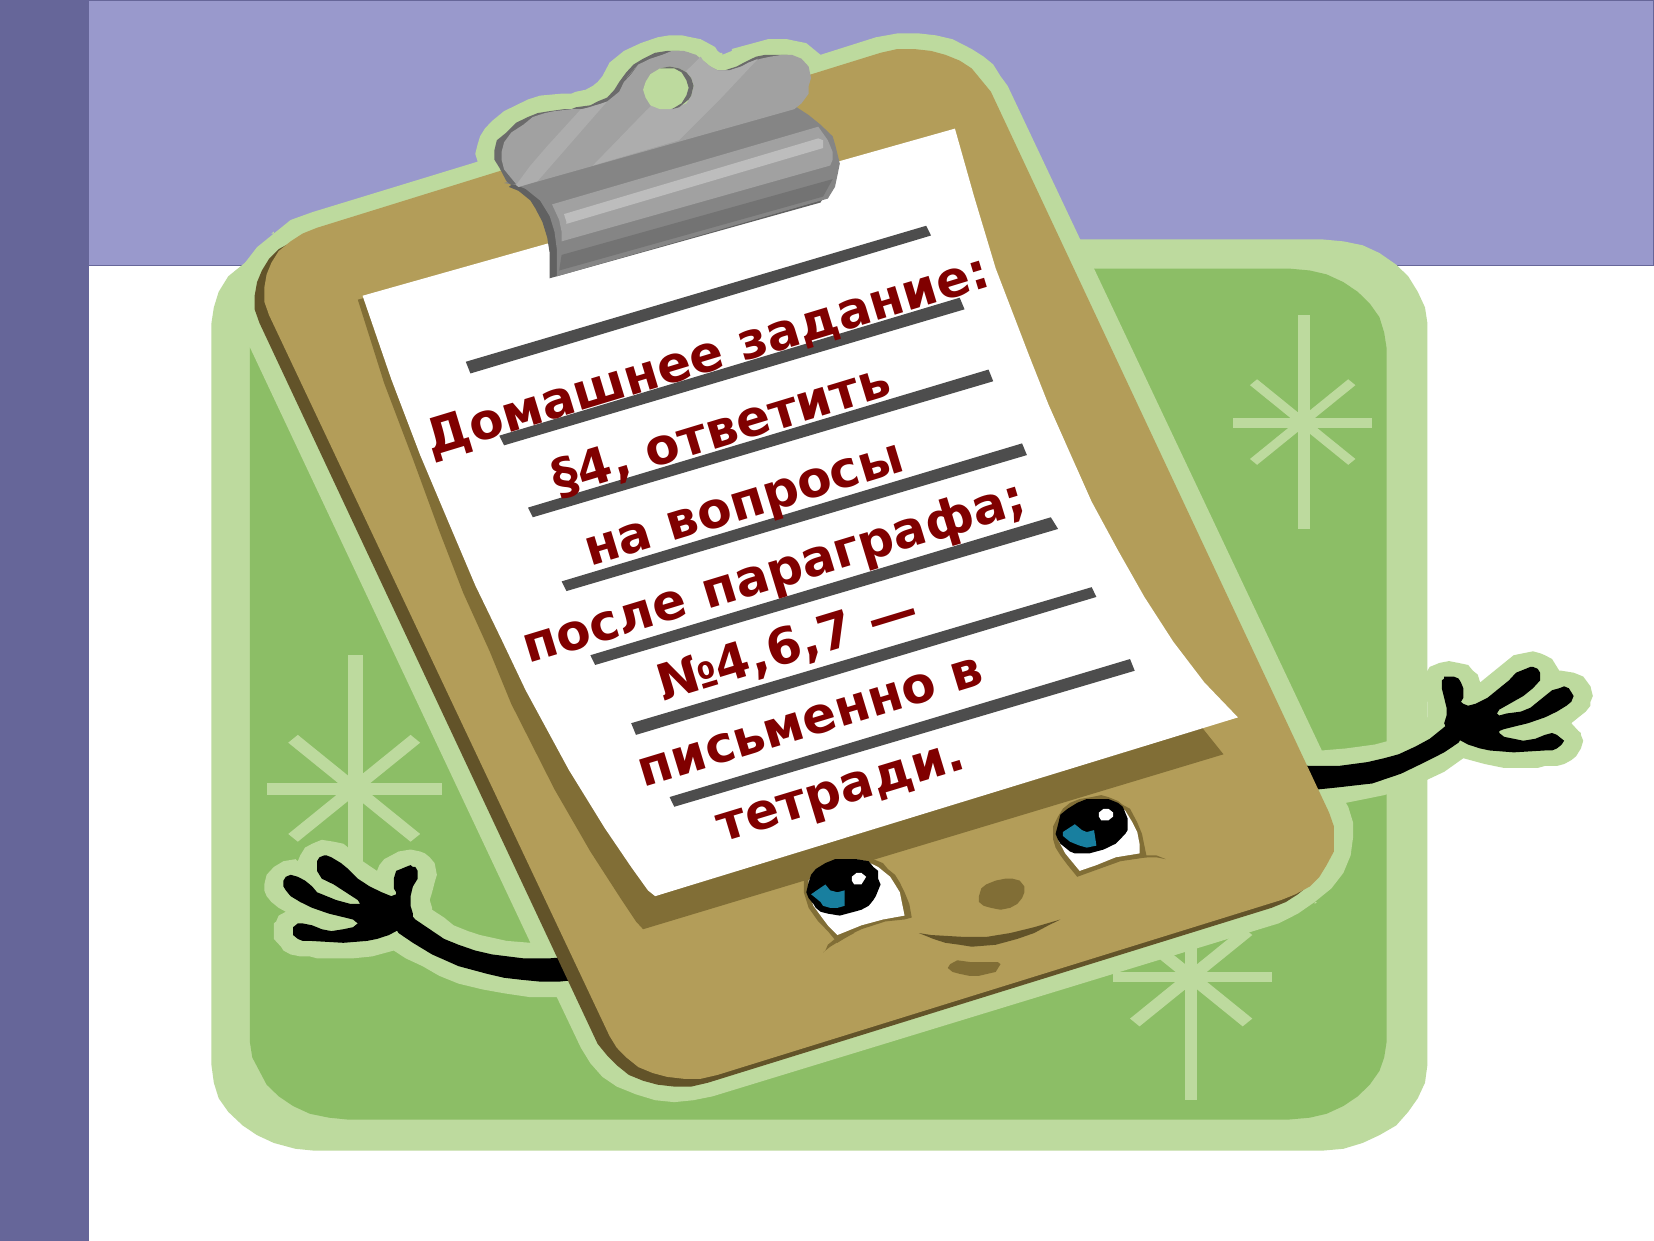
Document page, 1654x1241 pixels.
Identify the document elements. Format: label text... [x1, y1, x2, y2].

picture [206, 29, 1598, 1155]
text_box Домашнее задание: §4, ответить на вопросы после параграфа; №4,6,7 — письменно в тетради. [88, 118, 1449, 991]
